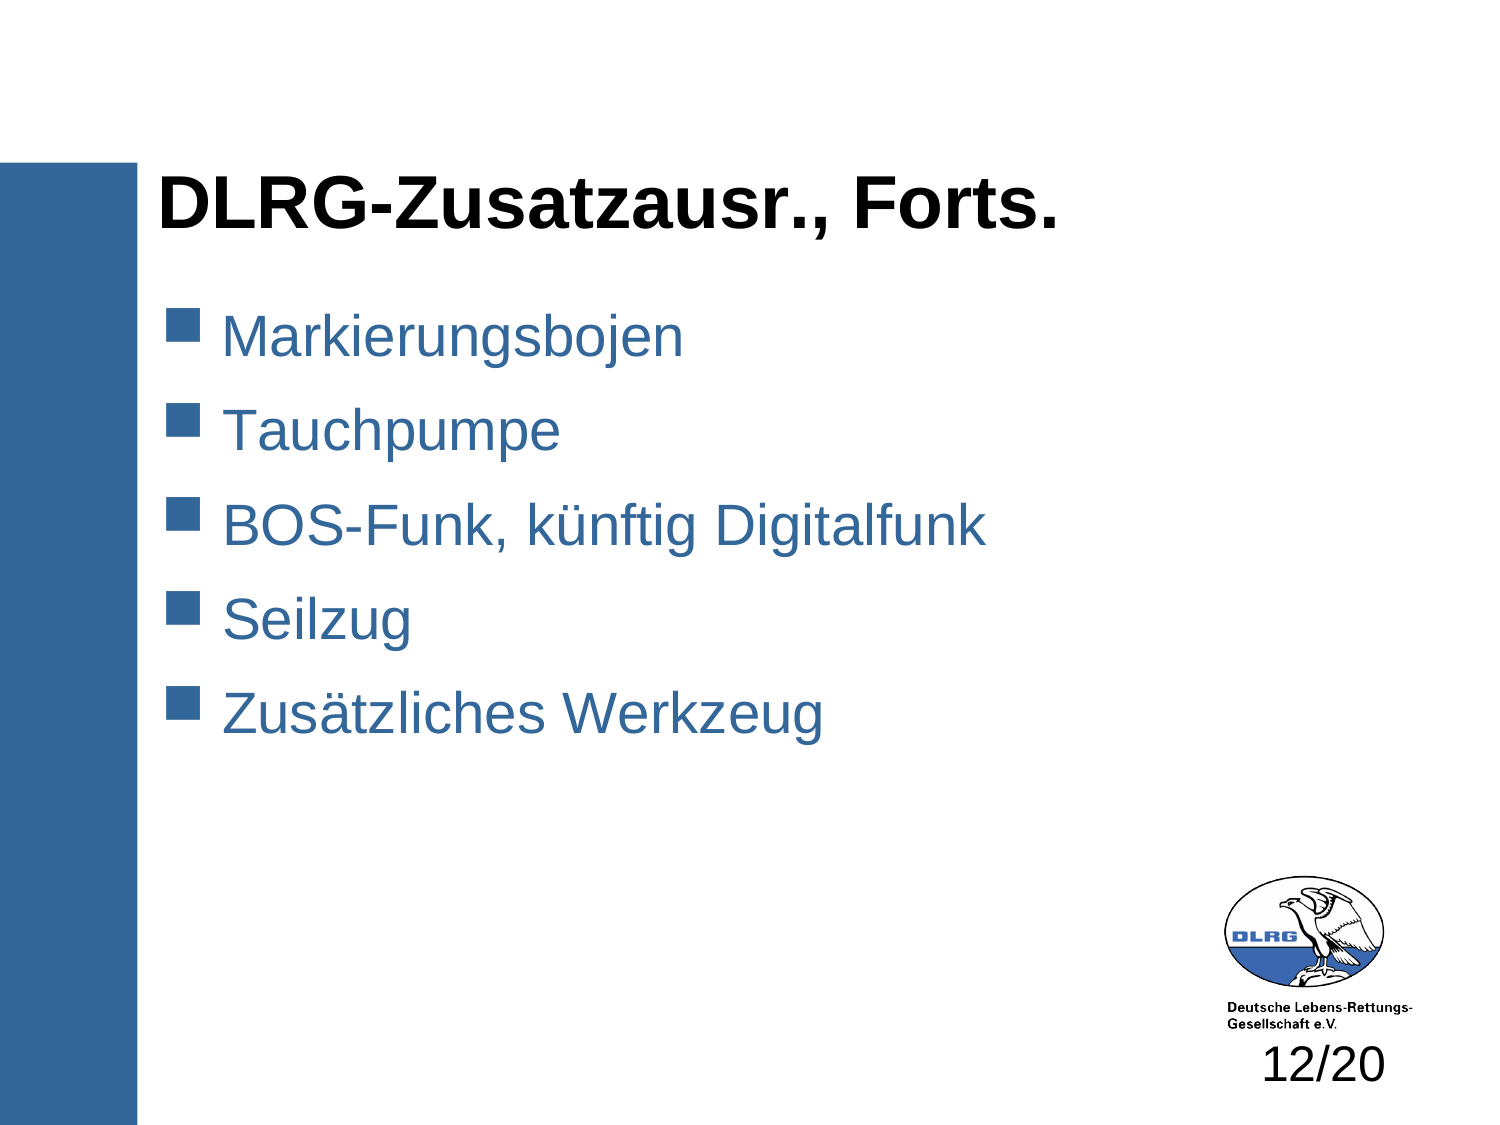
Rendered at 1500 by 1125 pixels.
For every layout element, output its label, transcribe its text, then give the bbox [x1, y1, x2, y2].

text_box Markierungsbojen Tauchpumpe BOS-Funk, künftig Digitalfunk Seilzug Zusätzliches Werkzeug [146, 265, 1416, 1054]
text_box <Nummer>/20 [1246, 1024, 1500, 1100]
text_box DLRG-Zusatzausr., Forts. [142, 138, 1440, 259]
